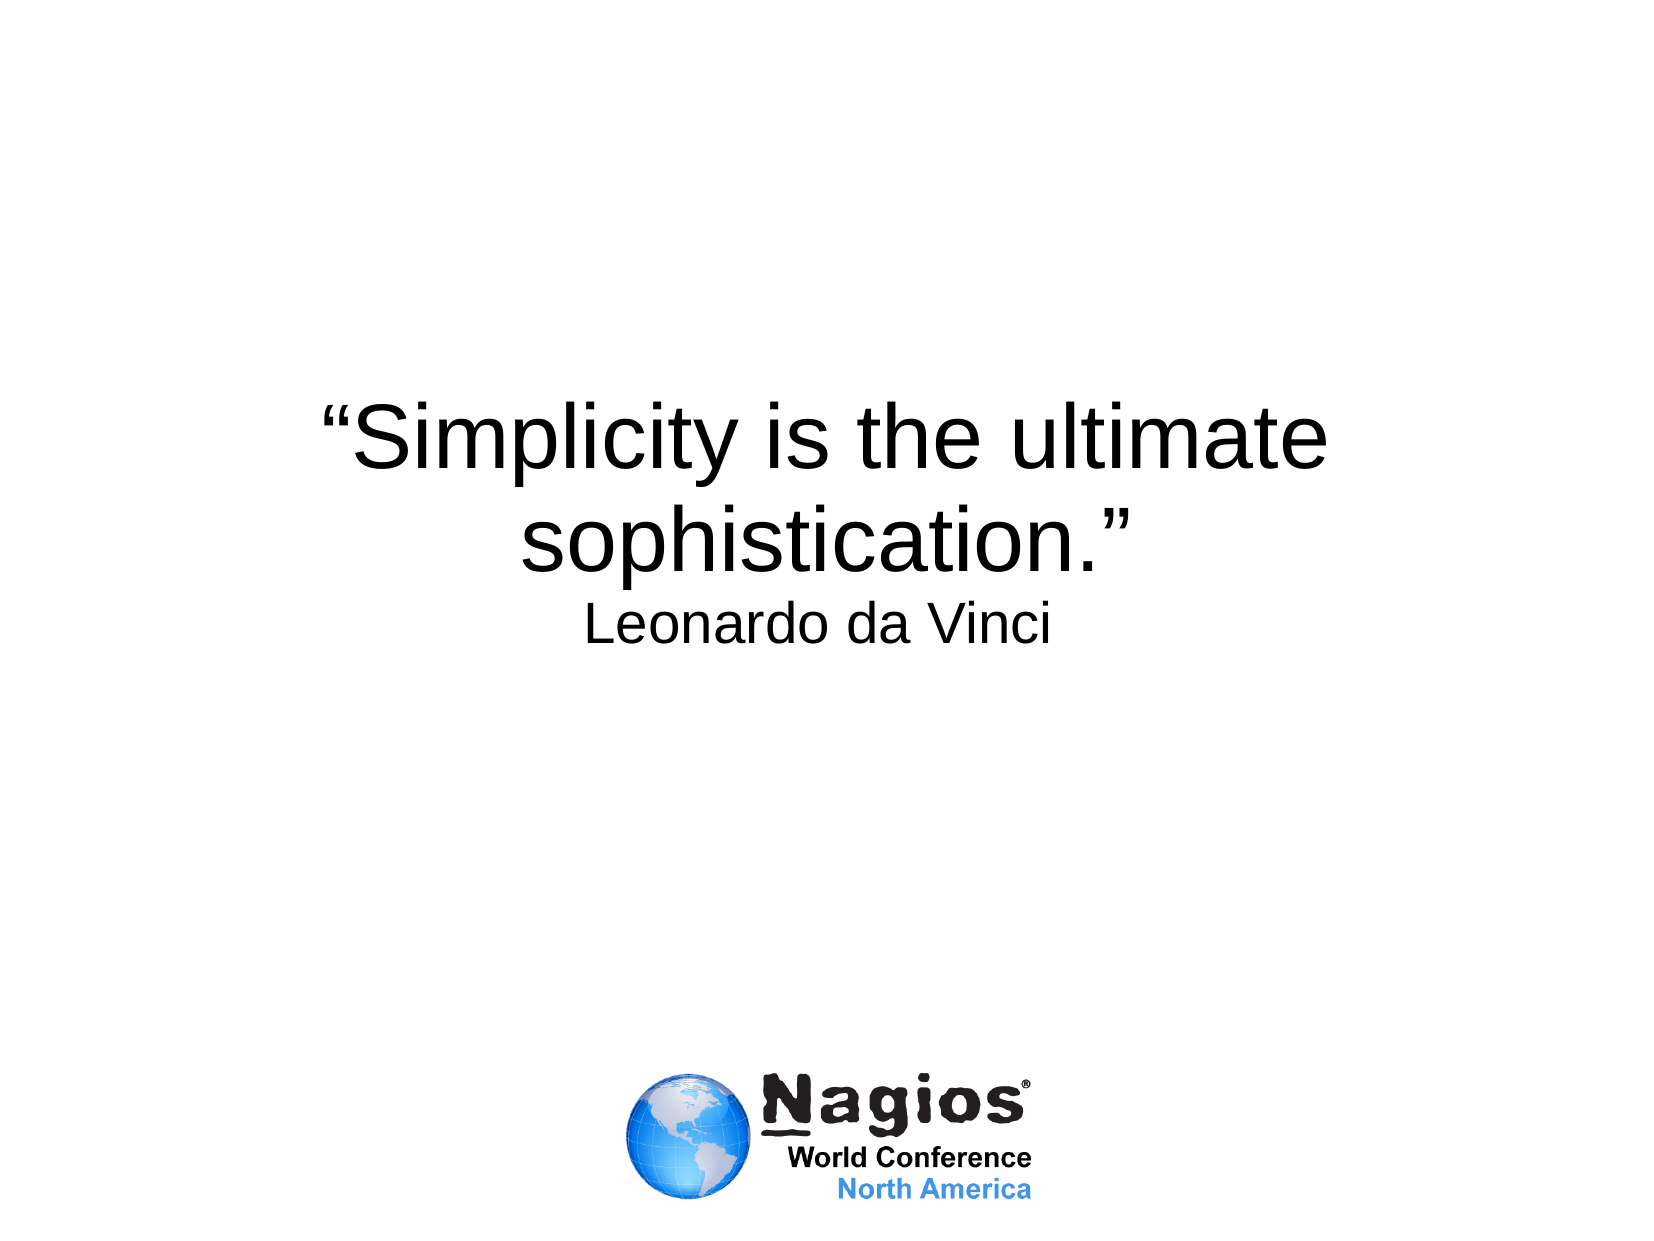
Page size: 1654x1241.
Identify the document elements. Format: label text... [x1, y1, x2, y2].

title “Simplicity is the ultimate sophistication.” Leonardo da Vinci [82, 385, 1571, 759]
picture [626, 1072, 1032, 1226]
